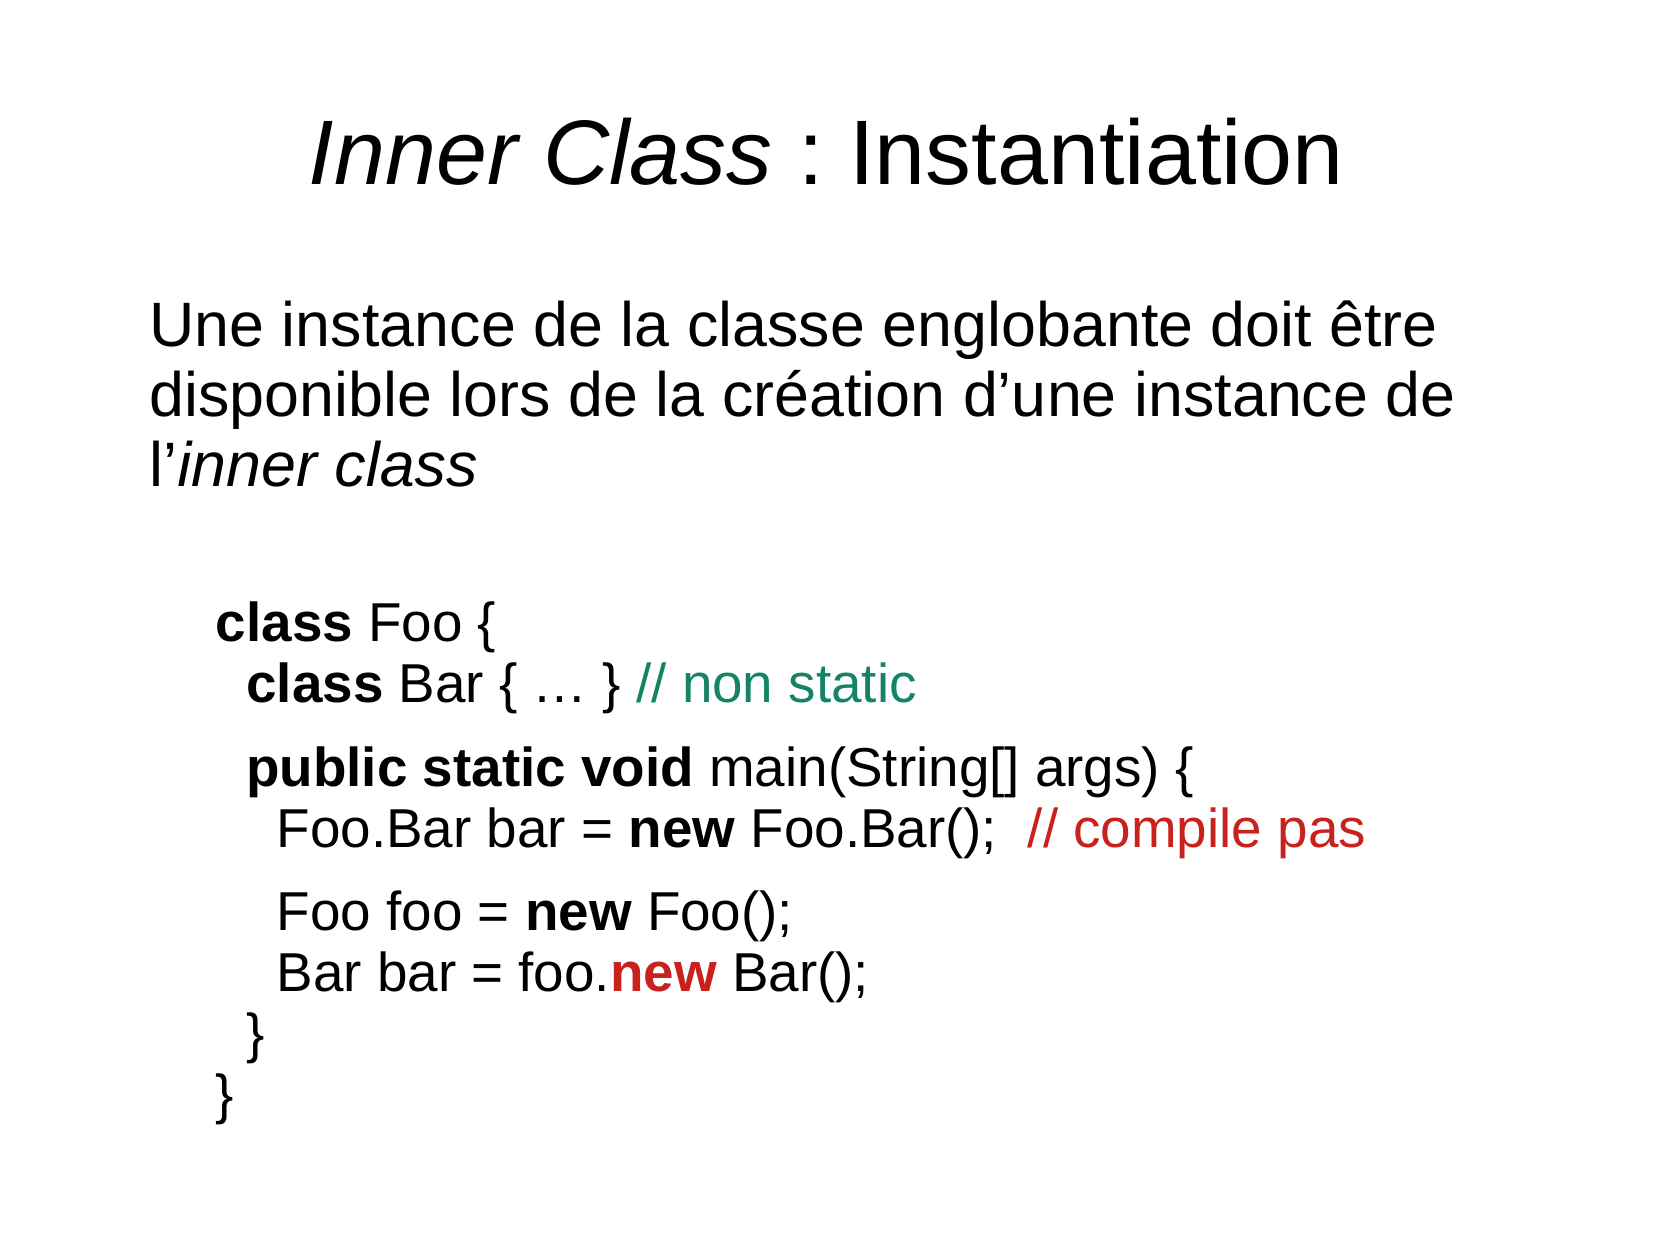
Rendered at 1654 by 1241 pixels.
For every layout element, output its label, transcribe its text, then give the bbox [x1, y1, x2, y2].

title Inner Class : Instantiation [82, 49, 1571, 257]
list Une instance de la classe englobante doit être disponible lors de la création d’une instance de l’inner class class Foo { class Bar { … } // non static public static void main(String[] args) { Foo.Bar bar = new Foo.Bar(); // compile pas Foo foo = new Foo(); Bar bar = foo.new Bar(); } } [82, 290, 1571, 1126]
